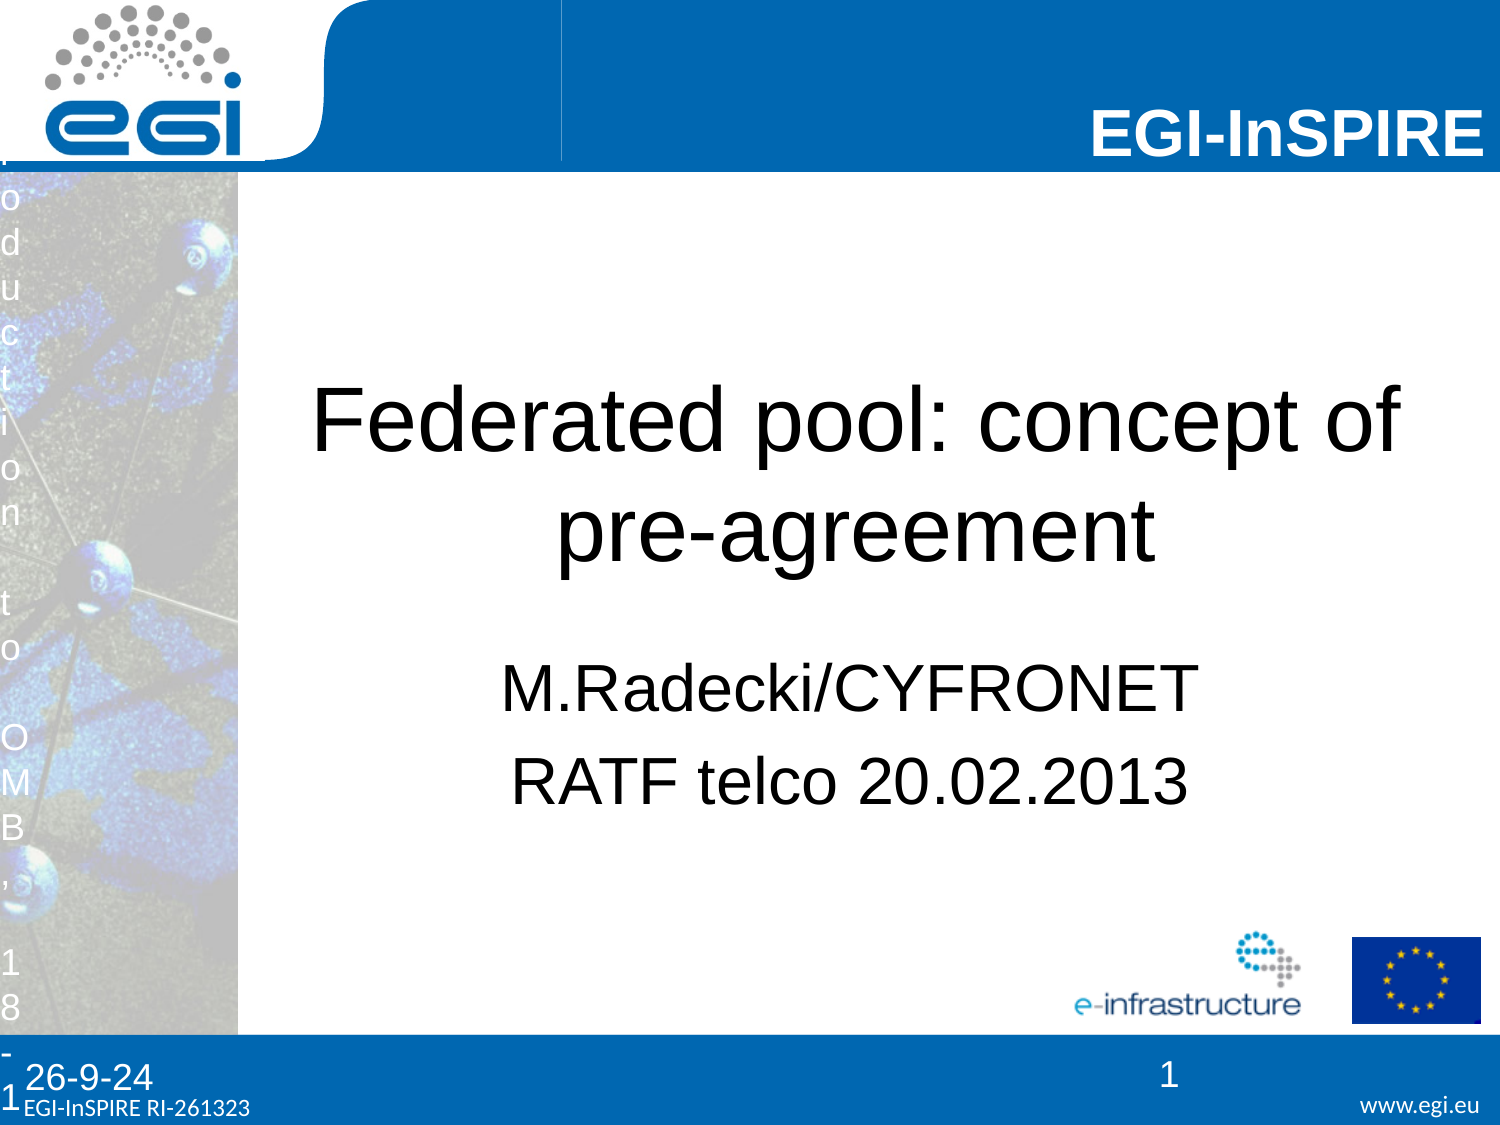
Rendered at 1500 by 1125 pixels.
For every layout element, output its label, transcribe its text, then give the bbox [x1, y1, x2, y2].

picture [0, 0, 265, 161]
title Federated pool: concept of pre-agreement [265, 349, 1447, 591]
slide_number 13-2-20 [10, 1046, 361, 1106]
picture [1352, 937, 1481, 1024]
slide_number <numer> [1144, 1042, 1495, 1103]
picture [1069, 925, 1307, 1022]
subtitle M.Radecki/CYFRONET RATF telco 20.02.2013 [371, 637, 1329, 858]
picture [0, 172, 238, 1034]
